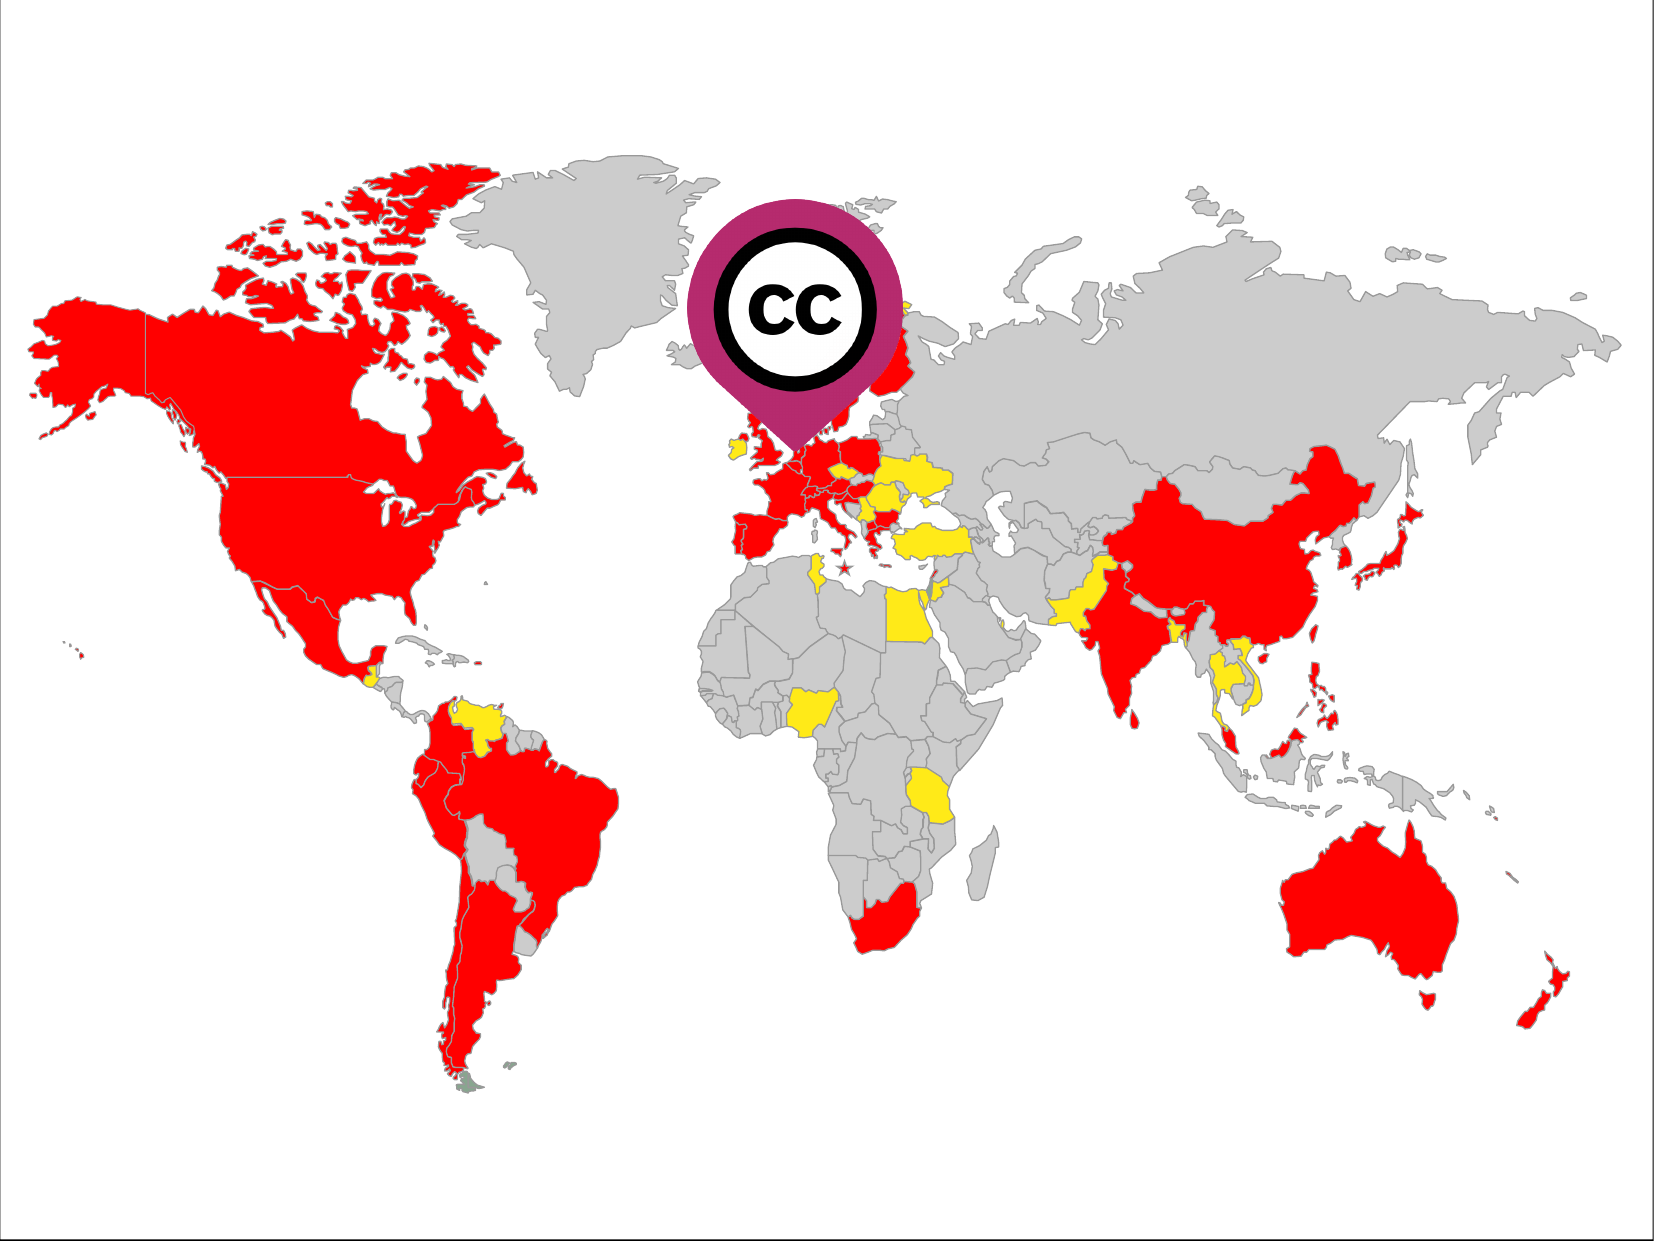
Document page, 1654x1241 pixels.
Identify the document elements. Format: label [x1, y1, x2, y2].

text_box [1308, 805, 1320, 809]
text_box [395, 635, 443, 655]
text_box [1258, 653, 1270, 664]
text_box [425, 660, 435, 667]
text_box [1516, 989, 1551, 1029]
text_box [1437, 784, 1454, 797]
text_box [1358, 765, 1446, 821]
text_box [1317, 699, 1327, 713]
text_box [728, 451, 747, 461]
text_box [85, 411, 97, 421]
text_box [1419, 990, 1436, 1011]
text_box [749, 451, 784, 471]
text_box [414, 377, 420, 386]
text_box [1216, 209, 1244, 228]
text_box [1463, 790, 1470, 800]
text_box [329, 312, 349, 325]
text_box [1325, 805, 1342, 818]
text_box [1308, 662, 1335, 703]
text_box [315, 272, 343, 299]
text_box [697, 229, 1622, 955]
text_box [267, 218, 287, 225]
text_box [503, 1061, 517, 1070]
text_box [225, 231, 258, 252]
text_box [918, 563, 928, 570]
text_box [442, 653, 469, 667]
text_box [242, 273, 323, 324]
text_box [248, 239, 303, 268]
text_box [1544, 951, 1570, 997]
text_box [1385, 247, 1422, 262]
text_box [302, 210, 332, 230]
text_box [180, 440, 188, 453]
text_box [879, 564, 892, 568]
text_box [345, 269, 372, 292]
text_box [334, 217, 350, 229]
text_box [836, 561, 853, 575]
text_box [1291, 805, 1299, 812]
text_box [1425, 253, 1447, 262]
text_box [811, 529, 818, 544]
text_box [1570, 292, 1587, 301]
text_box [1004, 236, 1082, 303]
text_box [1309, 624, 1319, 643]
text_box [1185, 186, 1220, 216]
text_box [830, 548, 843, 557]
text_box [342, 251, 356, 264]
text_box [1198, 732, 1252, 793]
text_box [211, 265, 259, 301]
text_box [1278, 819, 1459, 980]
text_box [486, 472, 497, 479]
text_box [1342, 751, 1349, 770]
text_box [27, 272, 619, 1094]
text_box [1505, 871, 1519, 884]
text_box [1296, 702, 1309, 718]
text_box [240, 248, 249, 255]
text_box [1485, 805, 1495, 816]
text_box [1351, 501, 1424, 591]
text_box [813, 518, 818, 528]
text_box [341, 237, 418, 266]
text_box [1245, 793, 1290, 809]
text_box [79, 652, 84, 660]
text_box [341, 163, 501, 248]
text_box [1260, 728, 1307, 785]
text_box [966, 825, 999, 901]
text_box [666, 341, 687, 369]
text_box [1406, 439, 1418, 498]
text_box [1130, 709, 1140, 729]
text_box [449, 155, 721, 397]
text_box [1344, 777, 1358, 783]
text_box [506, 461, 538, 495]
text_box [306, 241, 339, 261]
text_box [259, 226, 284, 235]
text_box [29, 393, 37, 399]
text_box [325, 201, 333, 207]
text_box [1305, 751, 1333, 792]
text_box [1317, 710, 1339, 731]
picture [687, 199, 903, 451]
text_box [1305, 811, 1314, 817]
text_box [397, 373, 408, 381]
